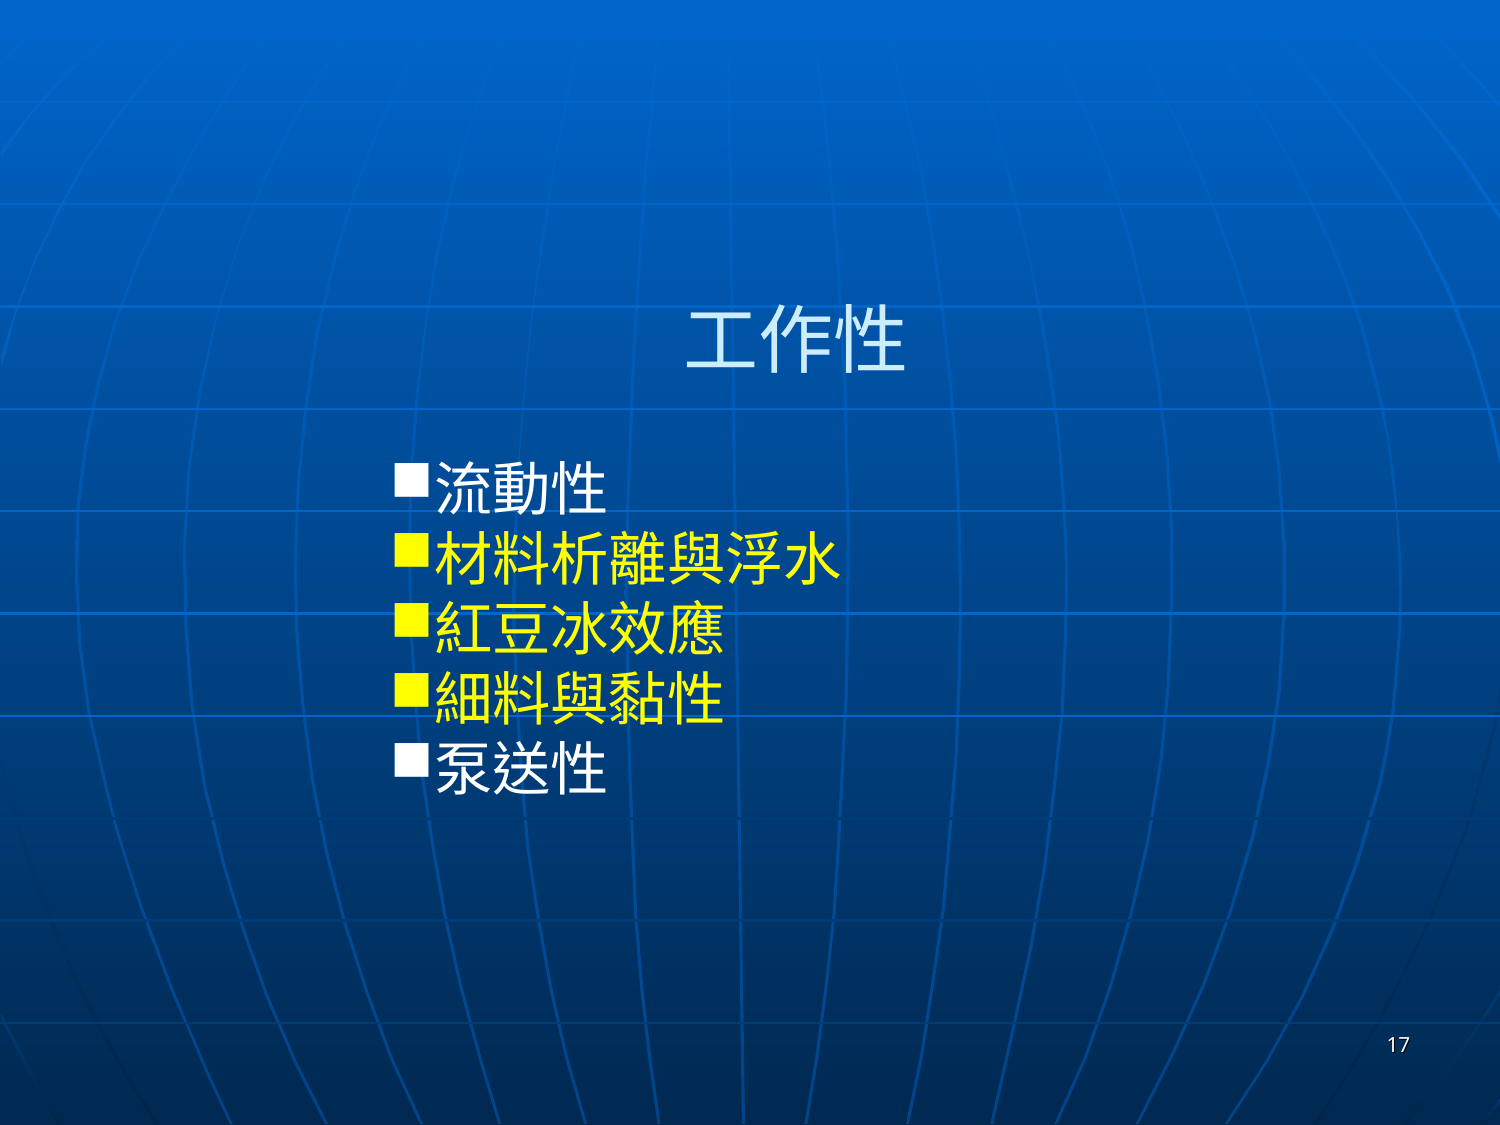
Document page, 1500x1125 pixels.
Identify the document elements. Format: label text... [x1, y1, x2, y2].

text_box 工作性 流動性 材料析離與浮水 紅豆冰效應 細料與黏性 泵送性 [375, 284, 1126, 926]
text_box <編號> [1074, 1024, 1426, 1100]
